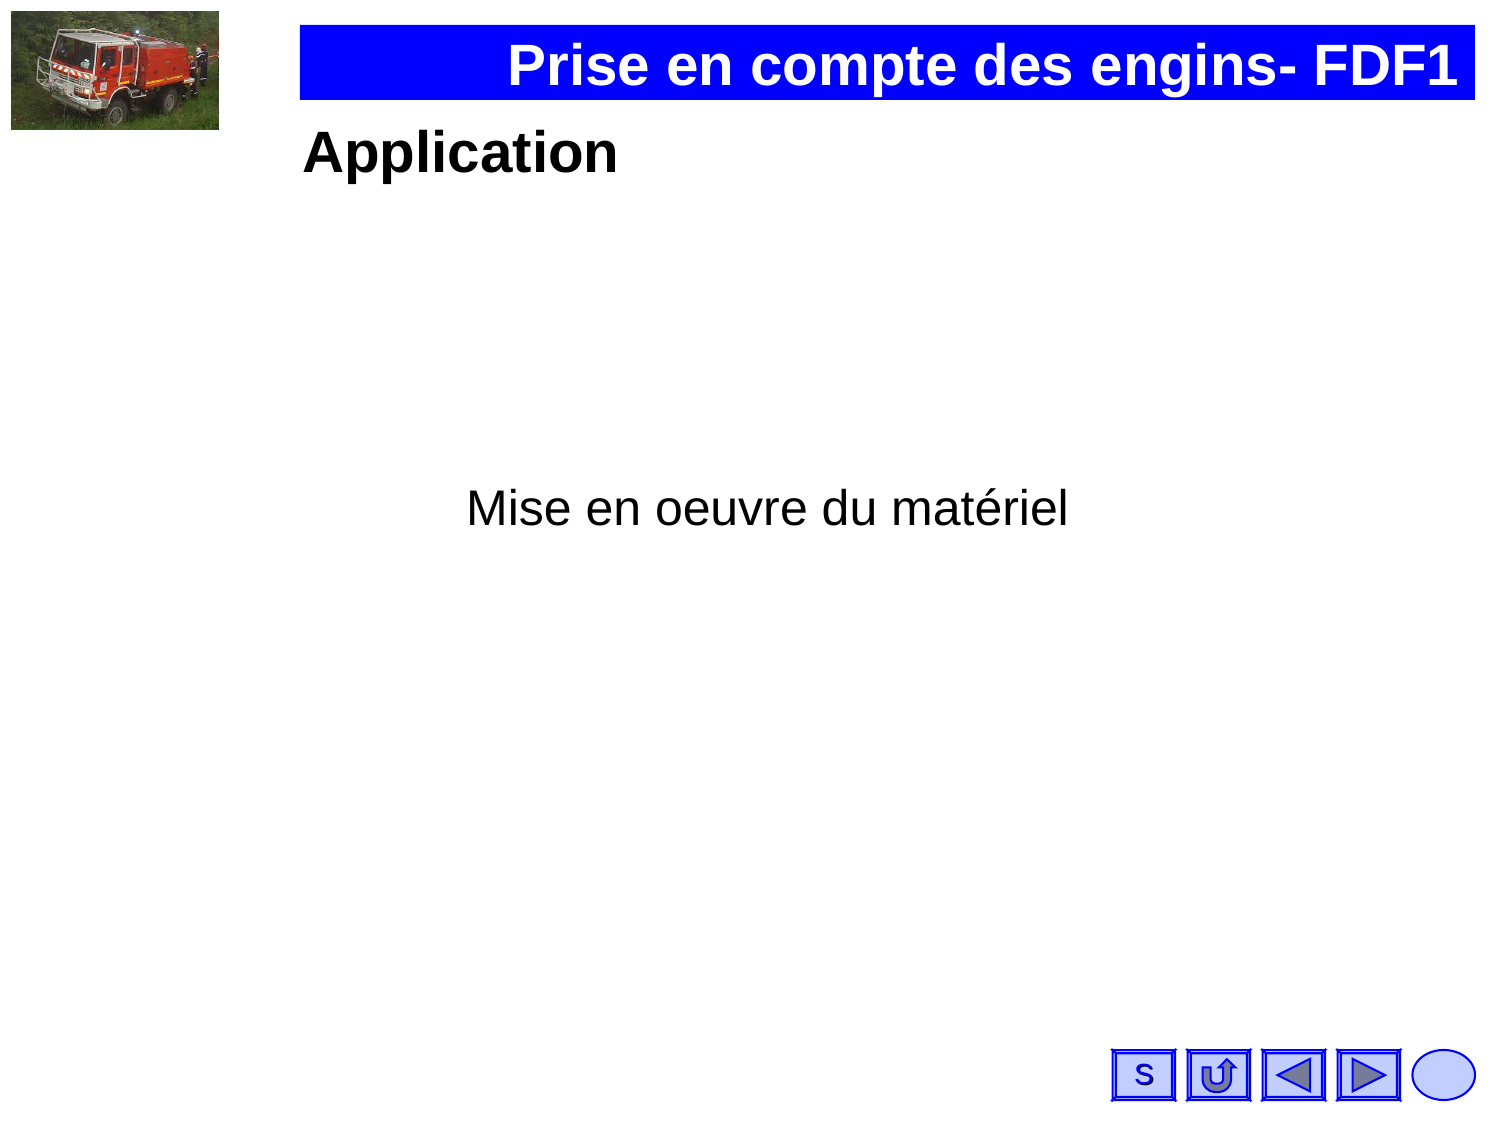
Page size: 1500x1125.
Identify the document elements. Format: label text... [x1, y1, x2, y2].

text_box Application [287, 112, 1096, 193]
text_box Mise en oeuvre du matériel [118, 472, 1418, 544]
text_box [1412, 1049, 1476, 1101]
text_box Prise en compte des engins- FDF1 [299, 24, 1475, 100]
picture [11, 11, 219, 130]
